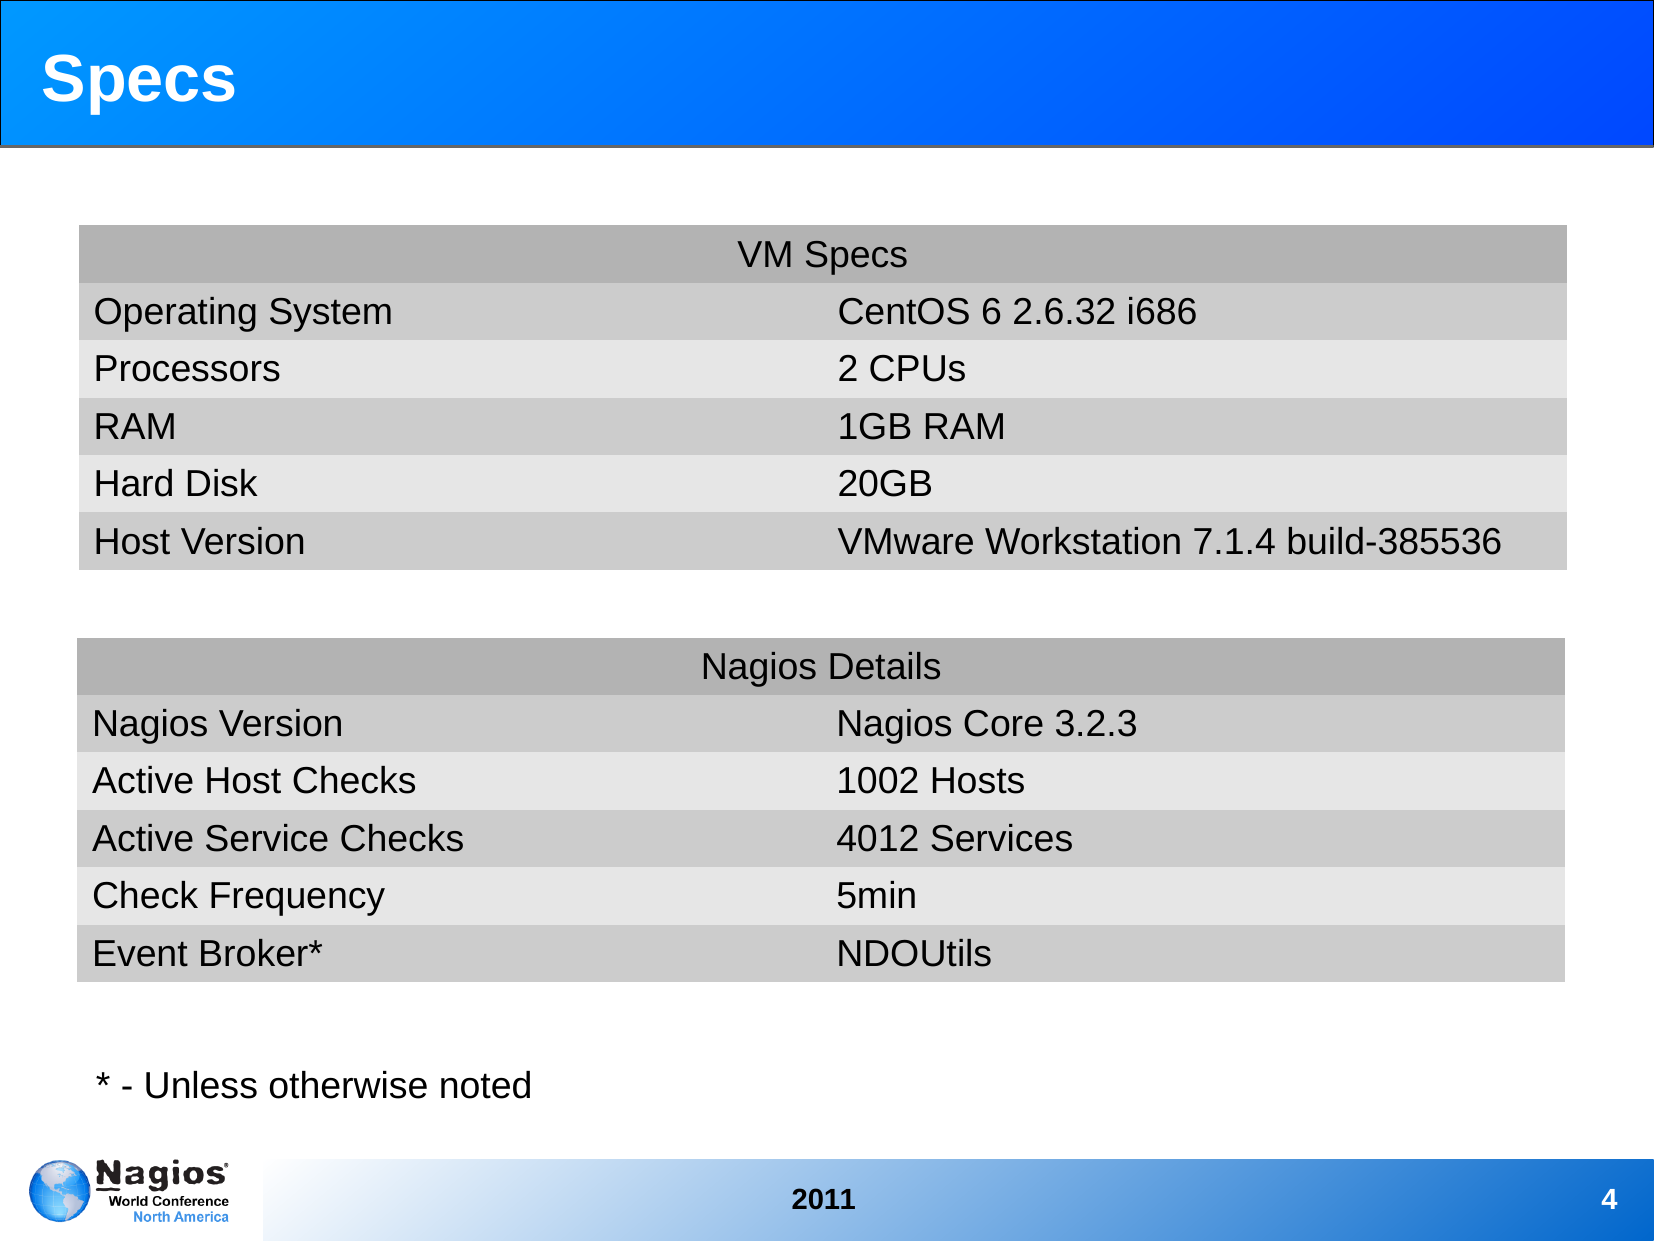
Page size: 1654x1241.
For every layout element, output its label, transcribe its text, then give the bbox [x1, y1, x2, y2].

table_cell RAM [79, 398, 823, 455]
table_cell 1GB RAM [823, 398, 1567, 455]
table_cell CentOS 6 2.6.32 i686 [823, 283, 1567, 340]
table_cell Processors [79, 340, 823, 398]
table_cell 5min [821, 867, 1565, 925]
table_cell Hard Disk [79, 455, 823, 512]
table_cell Operating System [79, 283, 823, 340]
table_header VM Specs [79, 225, 1567, 283]
table_cell Active Host Checks [77, 752, 821, 810]
table_cell VMware Workstation 7.1.4 build-385536 [823, 512, 1567, 570]
table_cell Check Frequency [77, 867, 821, 925]
table_cell Event Broker* [77, 925, 821, 982]
table_cell Nagios Core 3.2.3 [821, 695, 1565, 752]
table_cell 1002 Hosts [821, 752, 1565, 810]
table_cell Active Service Checks [77, 810, 821, 867]
picture [29, 1159, 229, 1235]
table_header Nagios Details [77, 638, 1565, 695]
table_cell Nagios Version [77, 695, 821, 752]
text_box * - Unless otherwise noted [81, 1056, 547, 1114]
title Specs [41, 36, 1248, 120]
table_cell 20GB [823, 455, 1567, 512]
table_cell NDOUtils [821, 925, 1565, 982]
table_cell 4012 Services [821, 810, 1565, 867]
table_cell 2 CPUs [823, 340, 1567, 398]
table_cell Host Version [79, 512, 823, 570]
